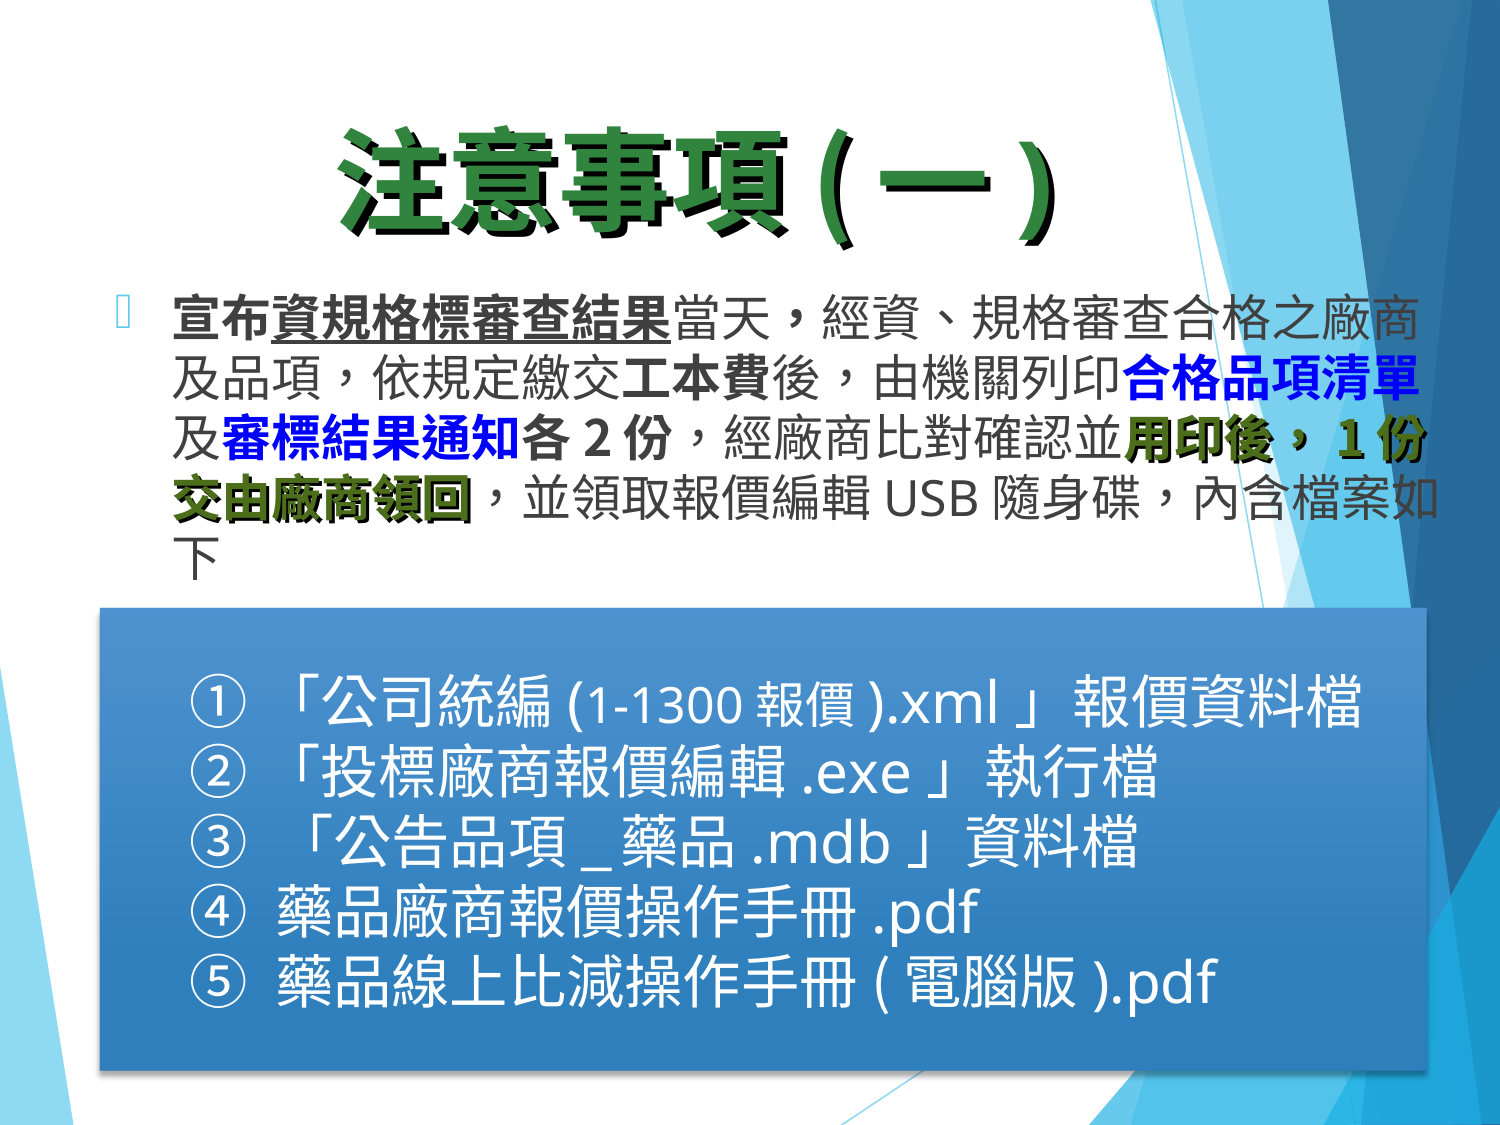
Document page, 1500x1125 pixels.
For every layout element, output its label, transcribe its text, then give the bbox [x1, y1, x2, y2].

title 注意事項(一) [318, 102, 1400, 278]
text_box 宣布資規格標審查結果當天，經資、規格審查合格之廠商及品項，依規定繳交工本費後，由機關列印合格品項清單及審標結果通知各2份，經廠商比對確認並用印後，1份交由廠商領回，並領取報價編輯USB隨身碟，內含檔案如下 [100, 278, 1471, 547]
text_box ①「公司統編(1-1300報價).xml」報價資料檔 ②「投標廠商報價編輯.exe」執行檔 ③ 「公告品項_藥品.mdb」資料檔 ④ 藥品廠商報價操作手冊.pdf ⑤ 藥品線上比減操作手冊(電腦版).pdf [100, 609, 1428, 1071]
picture [89, 604, 1437, 1087]
